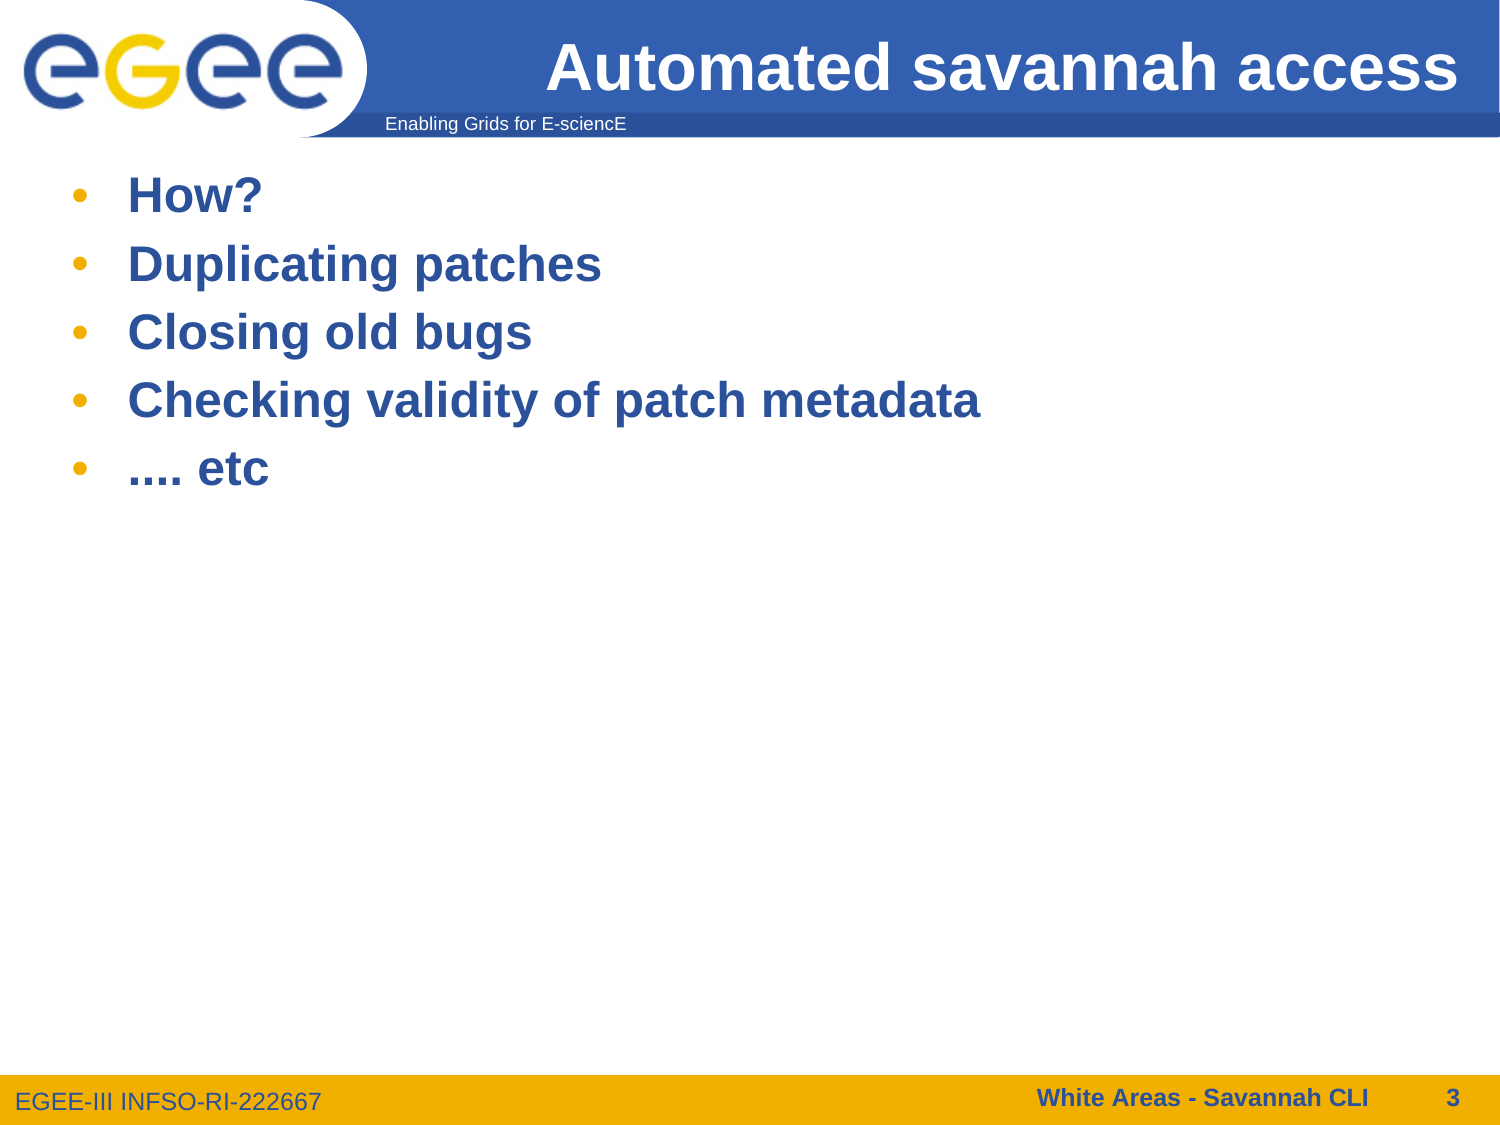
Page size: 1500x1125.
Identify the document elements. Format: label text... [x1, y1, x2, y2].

list How? Duplicating patches Closing old bugs Checking validity of patch metadata .... etc [56, 159, 1466, 903]
picture [18, 30, 349, 112]
title Automated savannah access [369, 10, 1475, 124]
